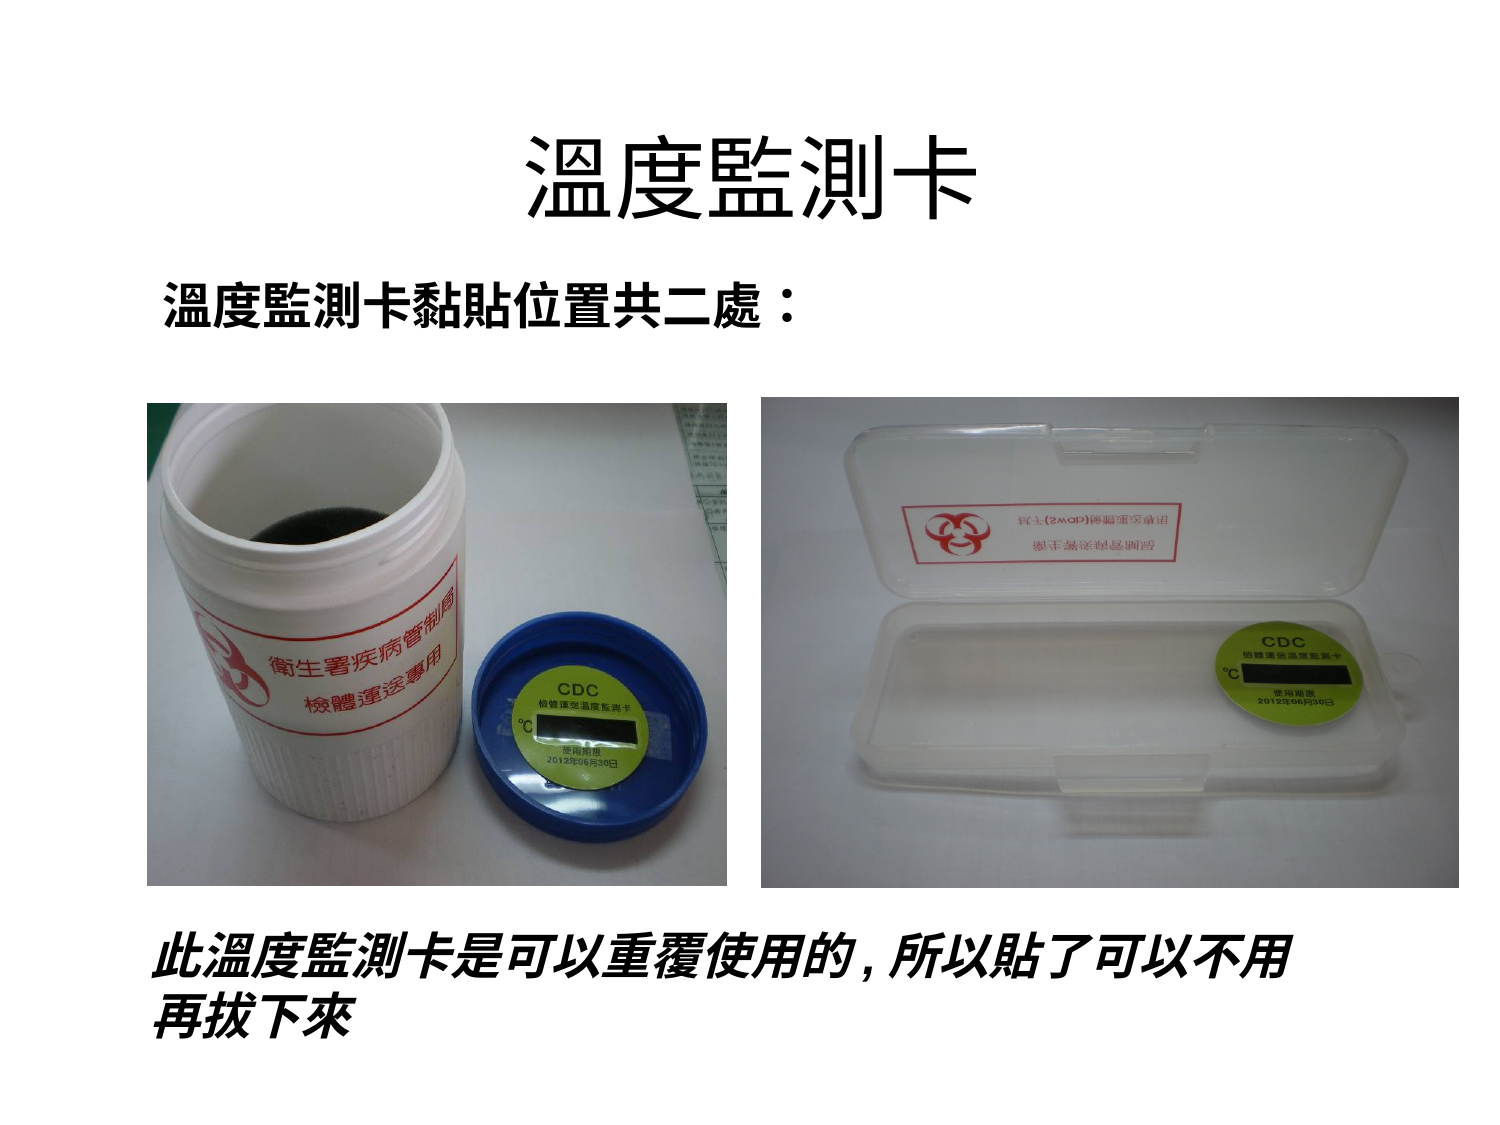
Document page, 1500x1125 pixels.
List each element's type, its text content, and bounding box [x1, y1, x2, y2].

title 溫度監測卡 [76, 113, 1427, 302]
picture [761, 397, 1459, 888]
text_box 溫度監測卡黏貼位置共二處： [147, 267, 1365, 432]
text_box 此溫度監測卡是可以重覆使用的,所以貼了可以不用再拔下來 [135, 916, 1305, 1052]
picture [147, 403, 727, 886]
